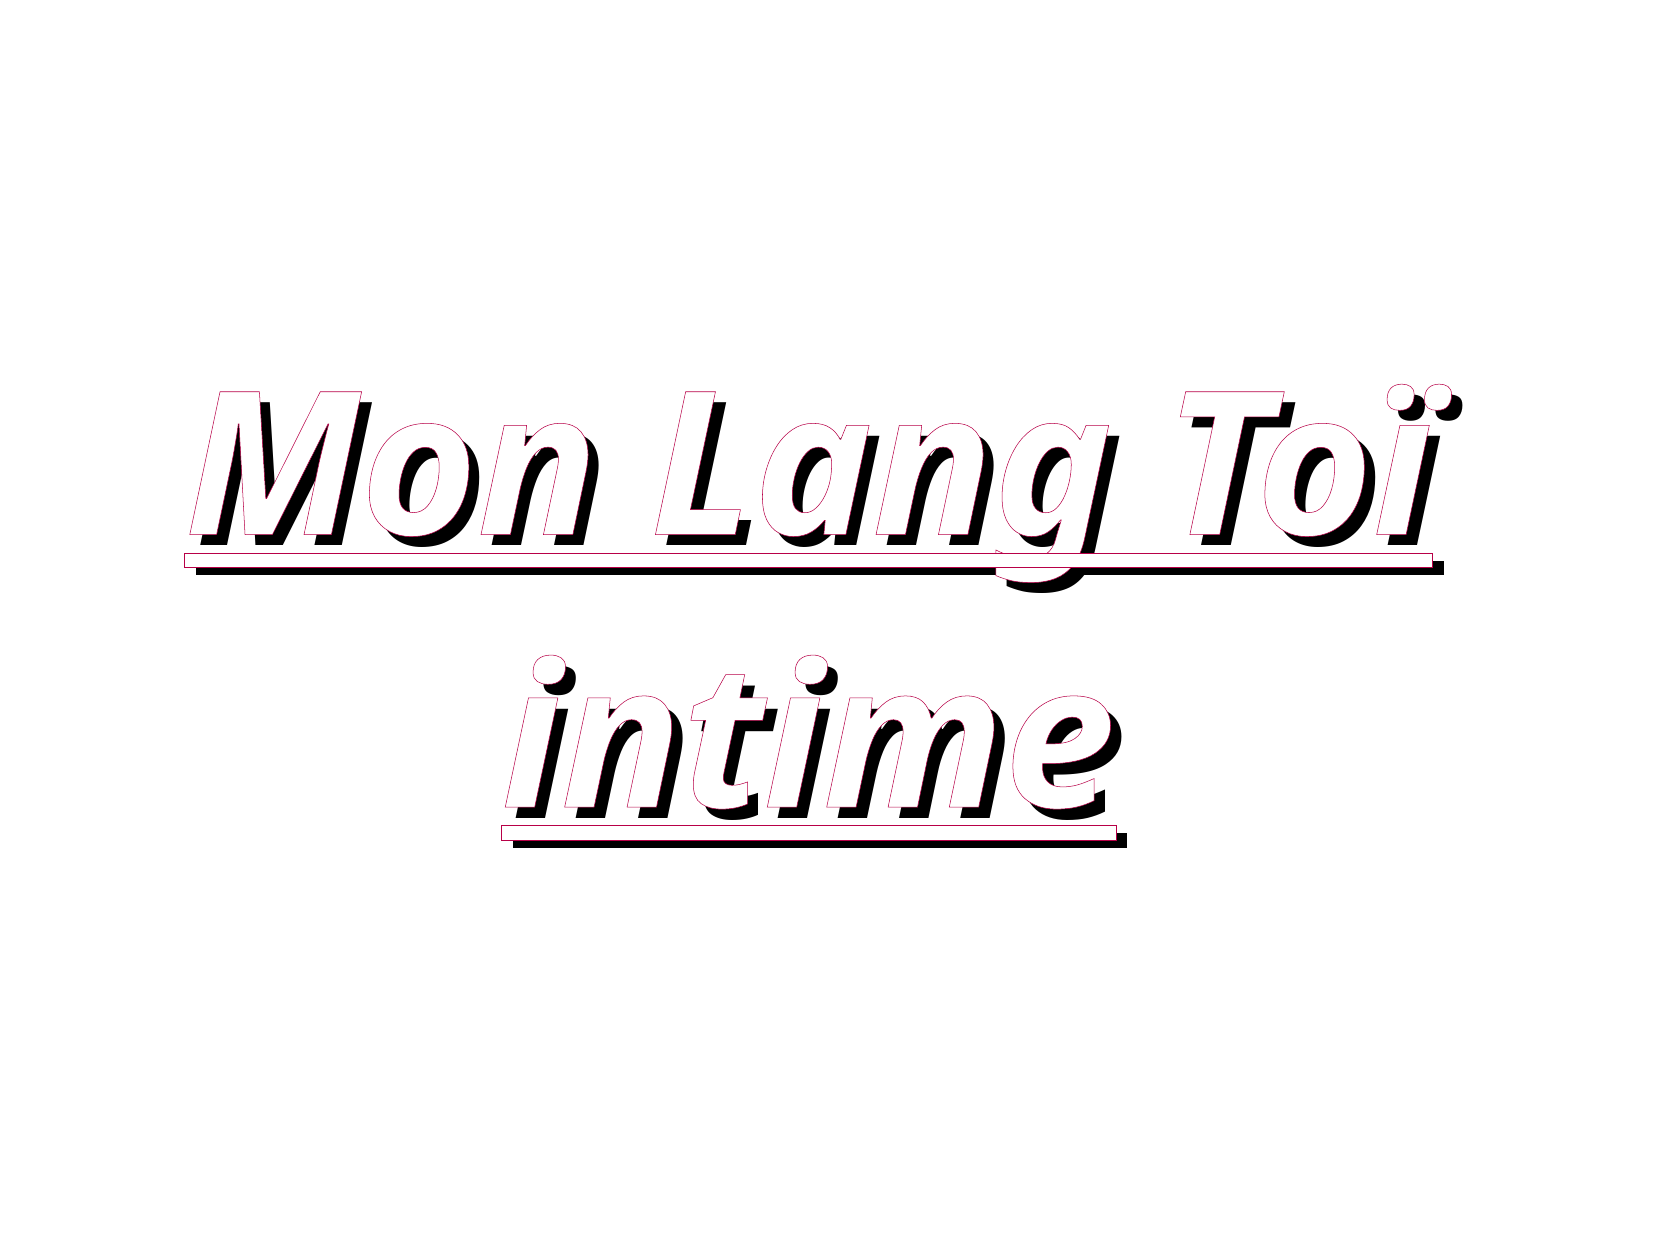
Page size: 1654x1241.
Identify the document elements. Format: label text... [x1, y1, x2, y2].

text_box Mon Lang Toï intime [147, 313, 1470, 886]
